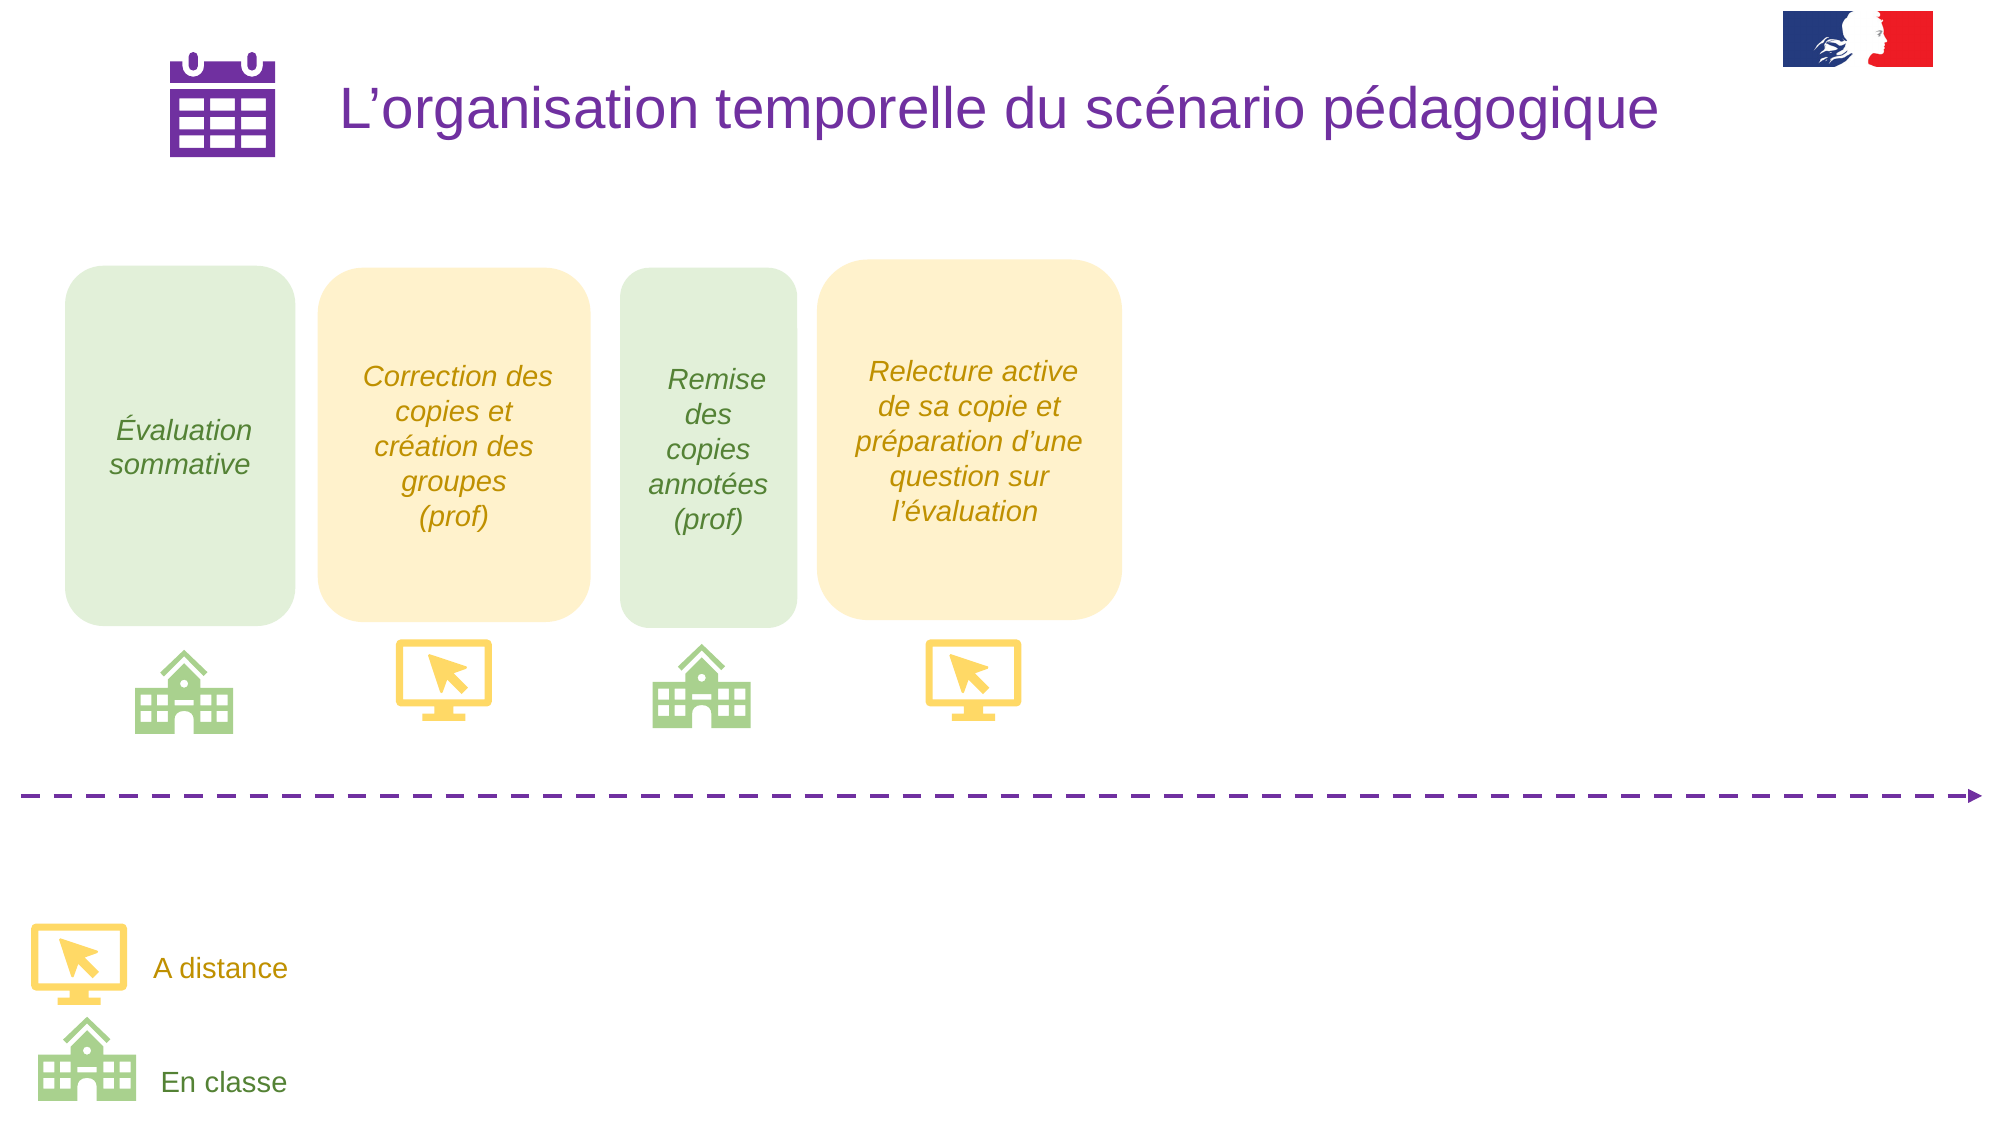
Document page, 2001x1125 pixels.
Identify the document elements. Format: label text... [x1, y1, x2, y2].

picture [21, 906, 154, 1125]
picture [385, 622, 502, 739]
text_box L’organisation temporelle du scénario pédagogique [324, 62, 1693, 148]
picture [1783, 11, 1933, 67]
text_box A distance [138, 942, 312, 993]
picture [118, 625, 251, 758]
text_box Correction des copies et création des groupes (prof) [317, 267, 591, 623]
picture [915, 622, 1032, 739]
picture [147, 29, 298, 180]
text_box Relecture active de sa copie et préparation d’une question sur l’évaluation [816, 259, 1123, 621]
picture [635, 620, 768, 753]
text_box Remise des copies annotées (prof) [620, 267, 798, 628]
text_box En classe [145, 1055, 320, 1106]
text_box Évaluation sommative [65, 265, 296, 627]
